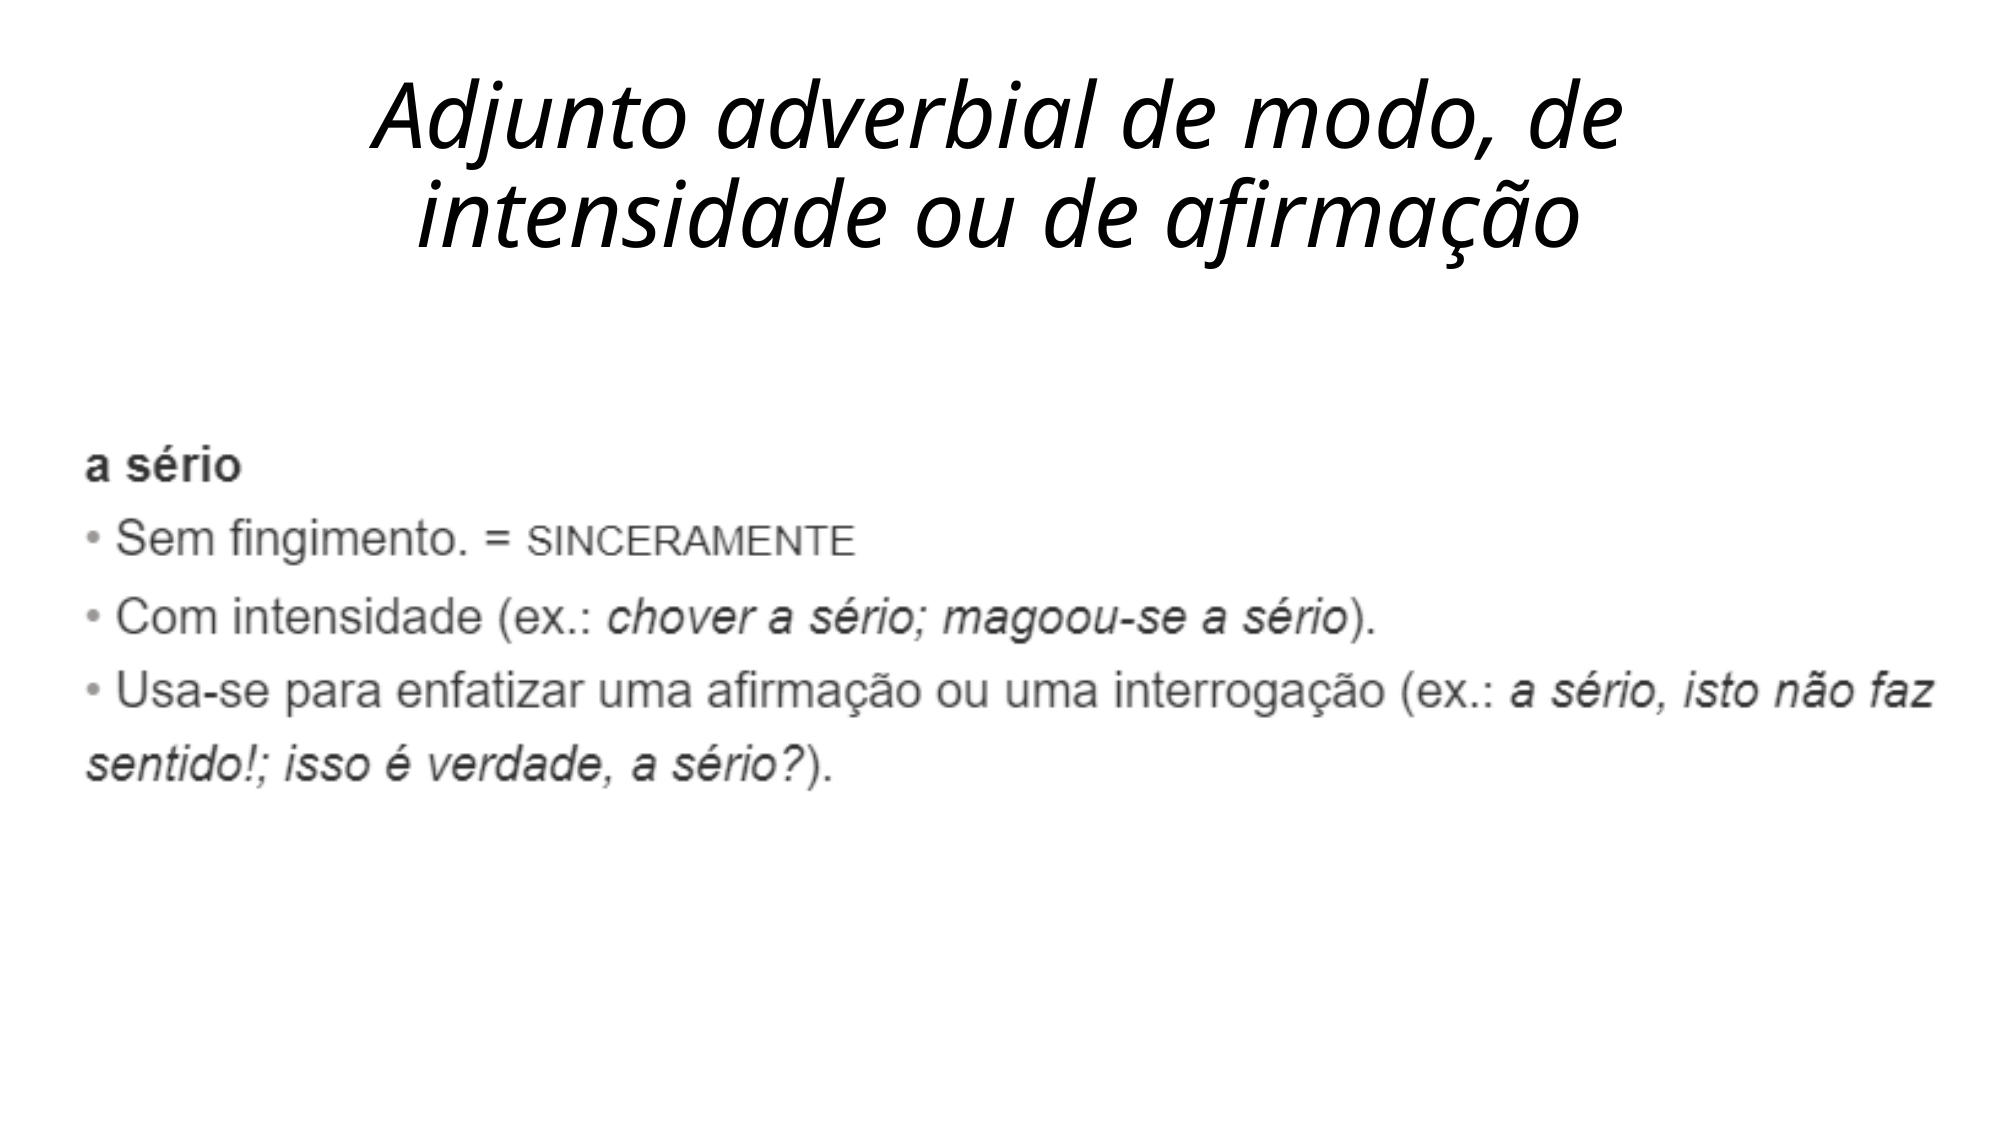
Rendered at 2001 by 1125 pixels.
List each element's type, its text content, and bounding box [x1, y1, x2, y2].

picture [39, 399, 2000, 816]
title Adjunto adverbial de modo, de intensidade ou de afirmação [137, 59, 1863, 278]
